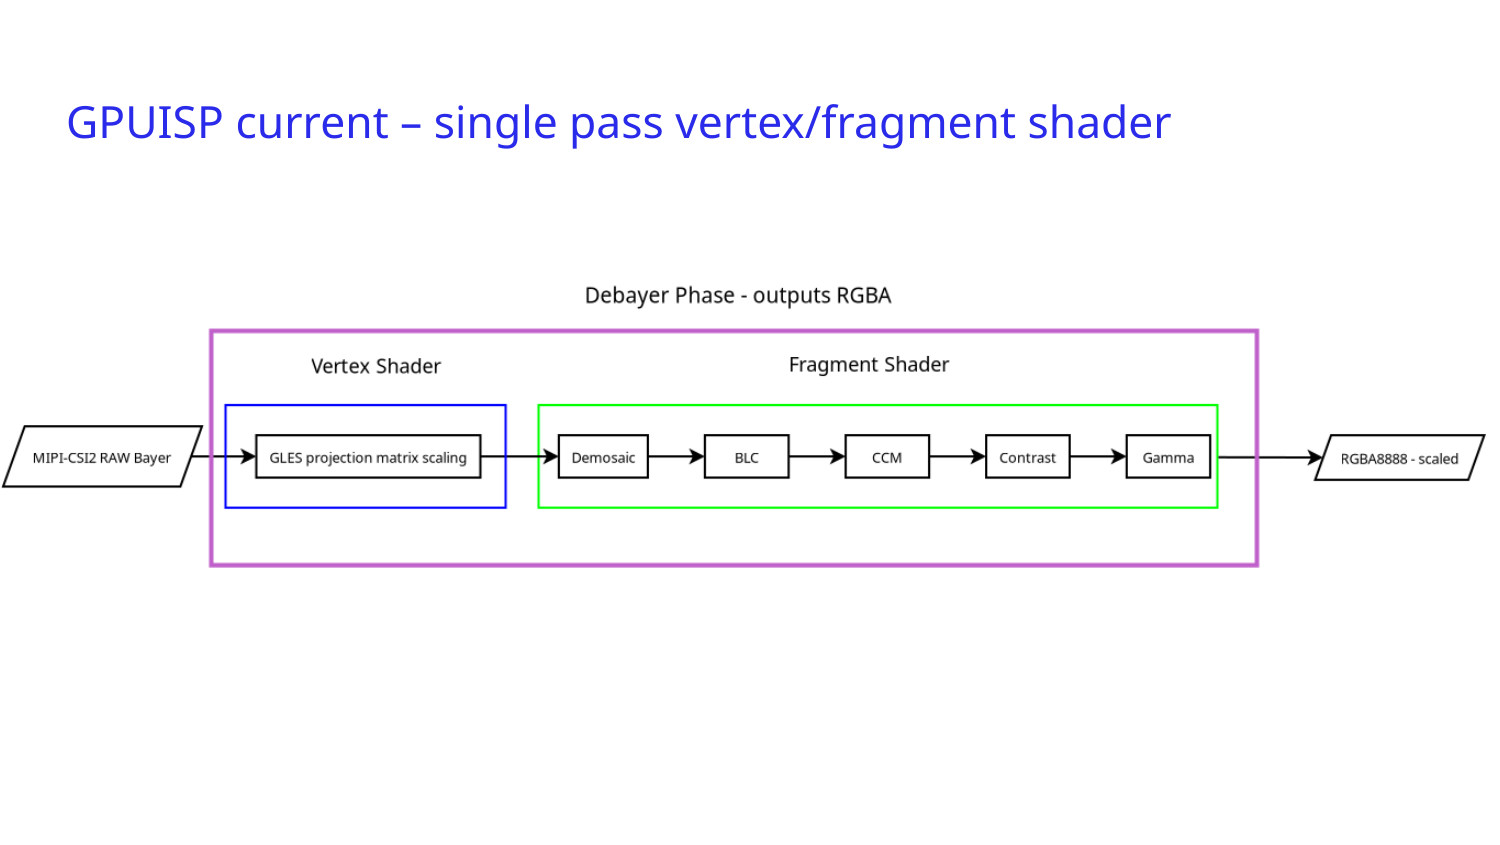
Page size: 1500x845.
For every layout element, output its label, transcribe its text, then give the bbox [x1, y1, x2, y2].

title GPUISP current – single pass vertex/fragment shader [51, 73, 1449, 168]
picture [1, 279, 1486, 568]
